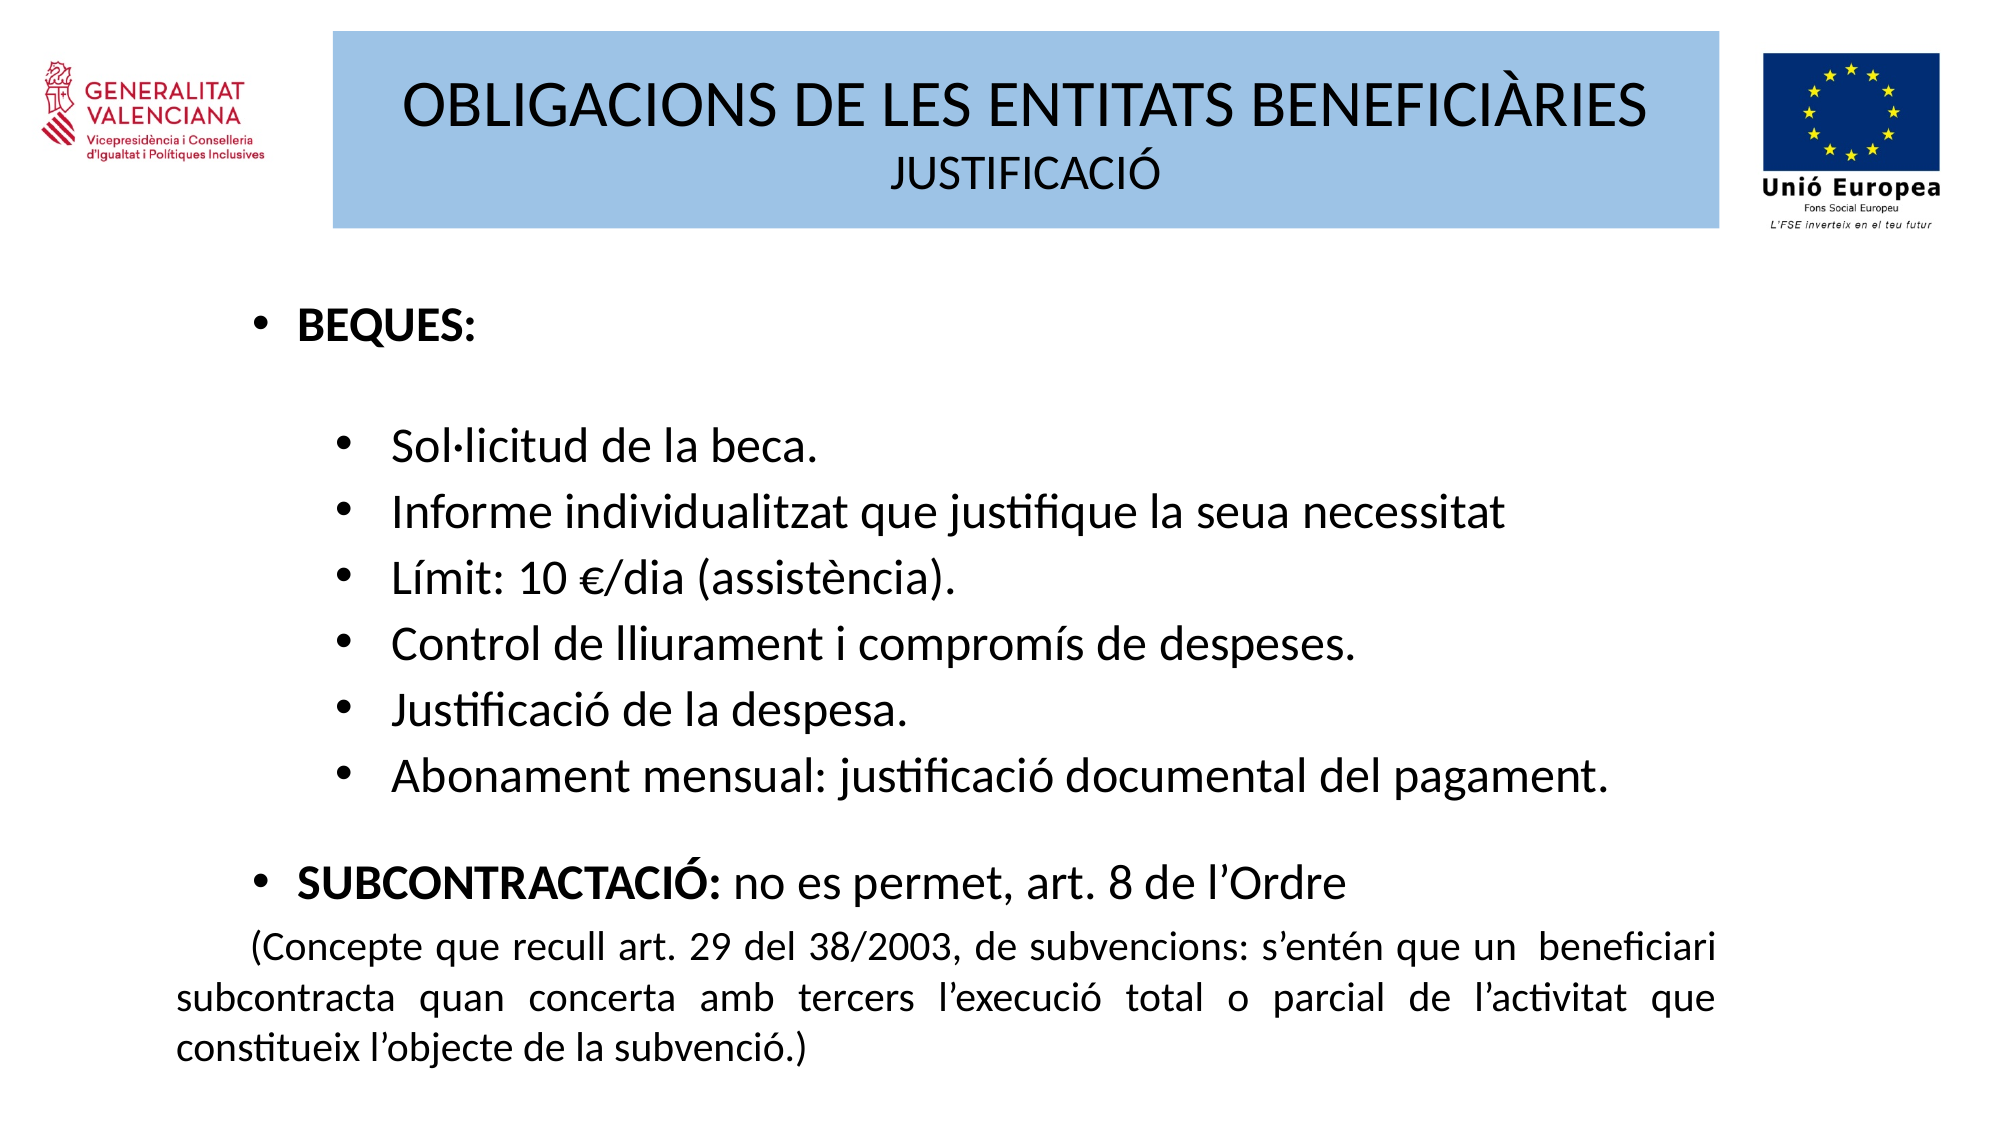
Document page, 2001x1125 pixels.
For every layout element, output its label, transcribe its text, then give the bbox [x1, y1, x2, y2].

text_box OBLIGACIONS DE LES ENTITATS BENEFICIÀRIES JUSTIFICACIÓ [332, 31, 1720, 229]
picture [0, 19, 306, 200]
picture [1744, 42, 1955, 238]
text_box BEQUES: Sol·licitud de la beca. Informe individualitzat que justifique la seua necessitat Límit: 10 €/dia (assistència). Control de lliurament i compromís de despeses. Justificació de la despesa. Abonament mensual: justificació documental del pagament. SUBCONTRACTACIÓ: no es permet, art. 8 de l’Ordre (Concepte que recull art. 29 del 38/2003, de subvencions: s’entén que un beneficiari subcontracta quan concerta amb tercers l’execució total o parcial de l’activitat que constitueix l’objecte de la subvenció.) [161, 290, 1732, 1072]
